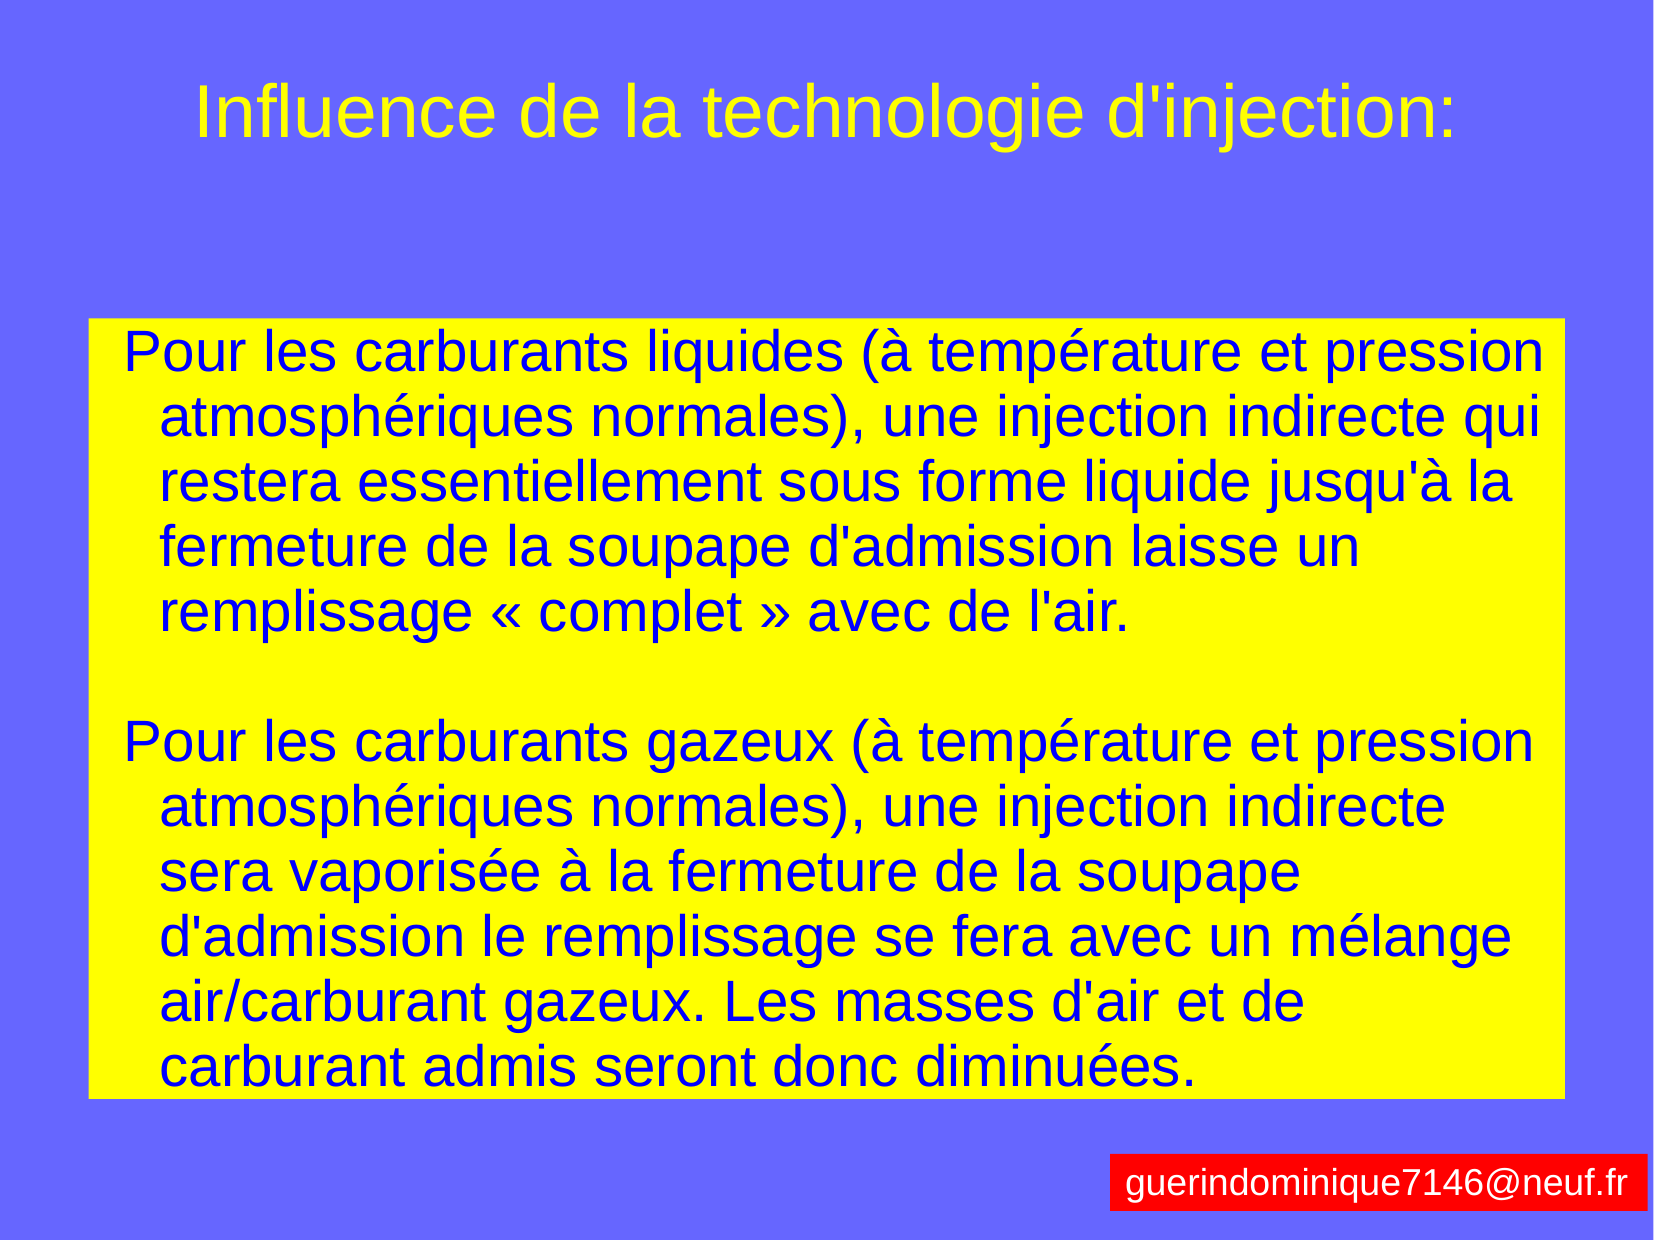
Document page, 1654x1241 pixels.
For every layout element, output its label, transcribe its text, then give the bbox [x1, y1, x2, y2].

title Influence de la technologie d'injection: [29, 46, 1625, 178]
text_box Pour les carburants liquides (à température et pression atmosphériques normales), une injection indirecte qui restera essentiellement sous forme liquide jusqu'à la fermeture de la soupape d'admission laisse un remplissage « complet » avec de l'air. Pour les carburants gazeux (à température et pression atmosphériques normales), une injection indirecte sera vaporisée à la fermeture de la soupape d'admission le remplissage se fera avec un mélange air/carburant gazeux. Les masses d'air et de carburant admis seront donc diminuées. [88, 319, 1565, 1098]
text_box guerindominique7146@neuf.fr [1110, 1153, 1648, 1211]
